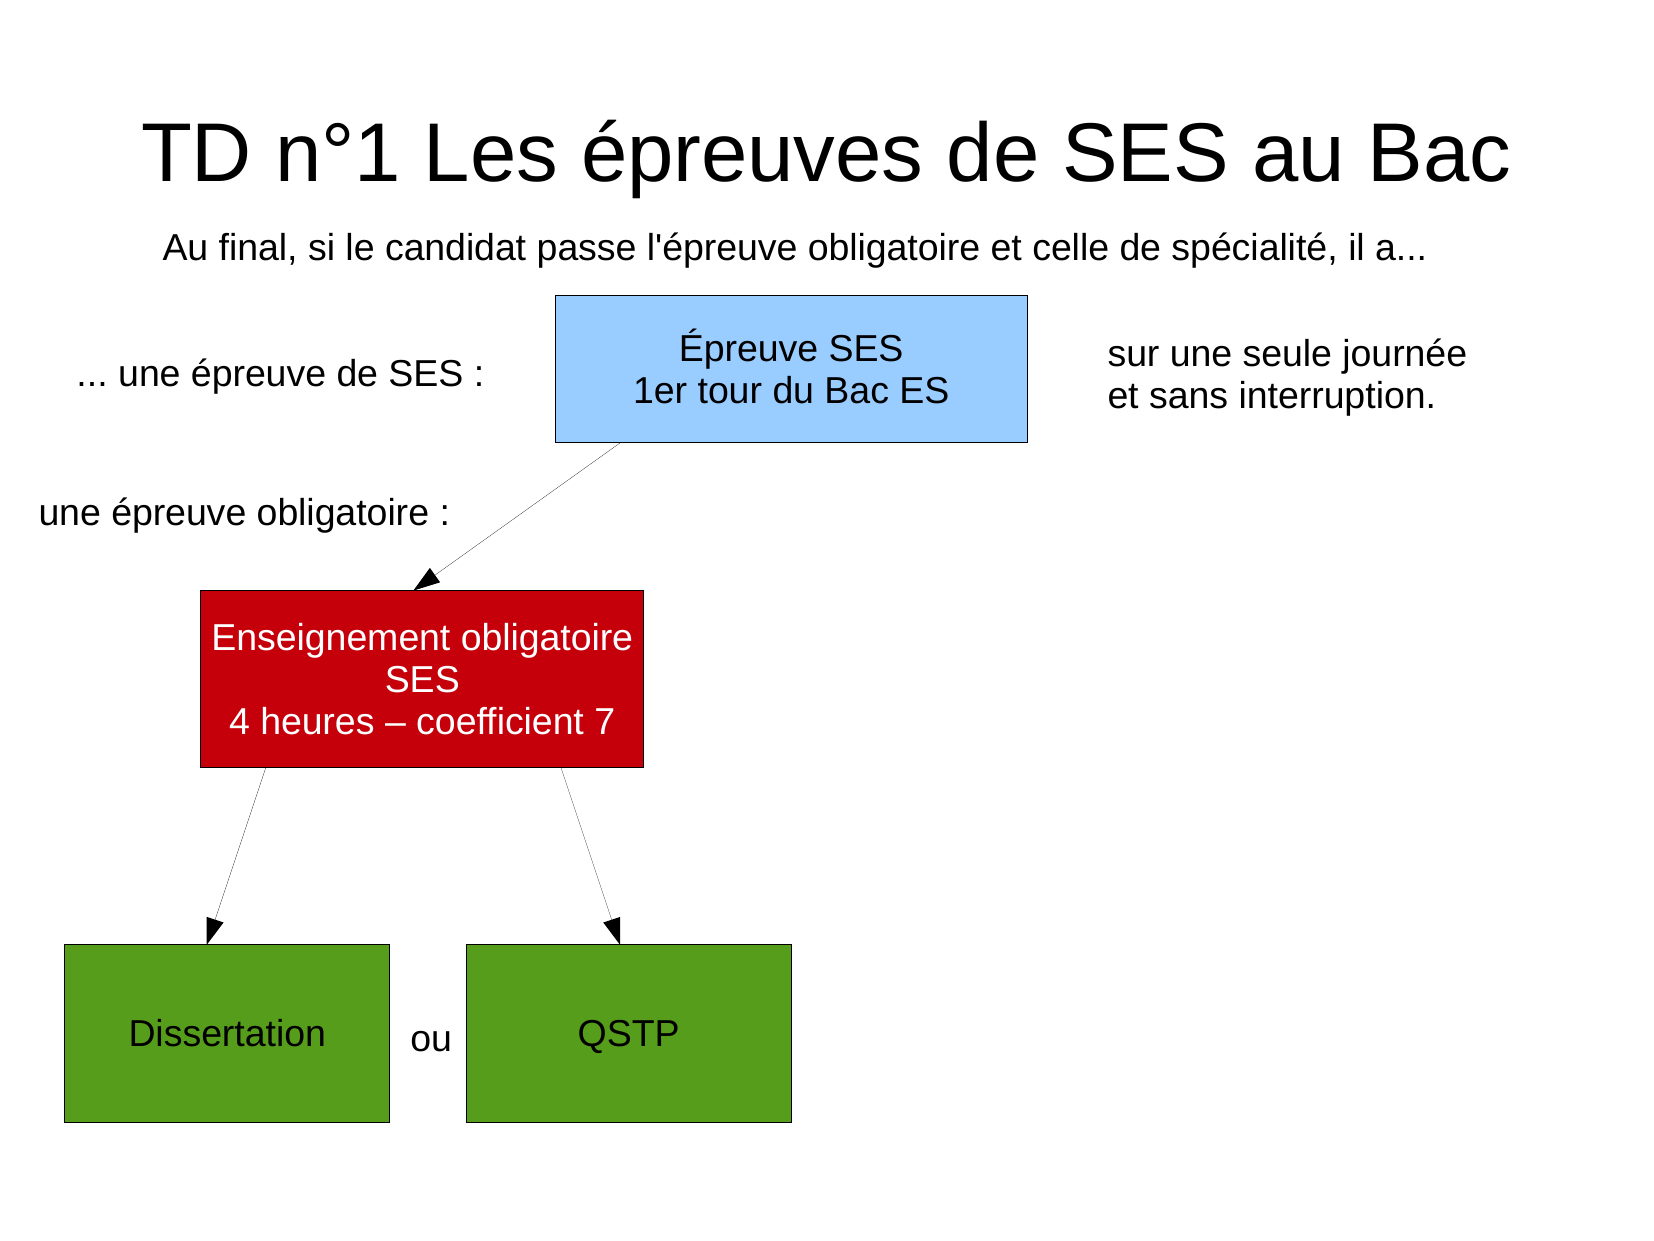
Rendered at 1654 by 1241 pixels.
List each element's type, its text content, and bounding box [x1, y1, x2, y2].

text_box ... une épreuve de SES : [59, 345, 503, 403]
text_box ou [395, 1009, 468, 1067]
text_box une épreuve obligatoire : [23, 484, 532, 556]
text_box Au final, si le candidat passe l'épreuve obligatoire et celle de spécialité, il a... [147, 218, 1446, 276]
text_box QSTP [466, 944, 792, 1123]
text_box Épreuve SES 1er tour du Bac ES [555, 295, 1028, 443]
text_box Enseignement obligatoire SES 4 heures – coefficient 7 [200, 590, 644, 768]
title TD n°1 Les épreuves de SES au Bac [82, 49, 1571, 257]
text_box Dissertation [64, 944, 390, 1123]
text_box sur une seule journée et sans interruption. [1092, 324, 1484, 424]
